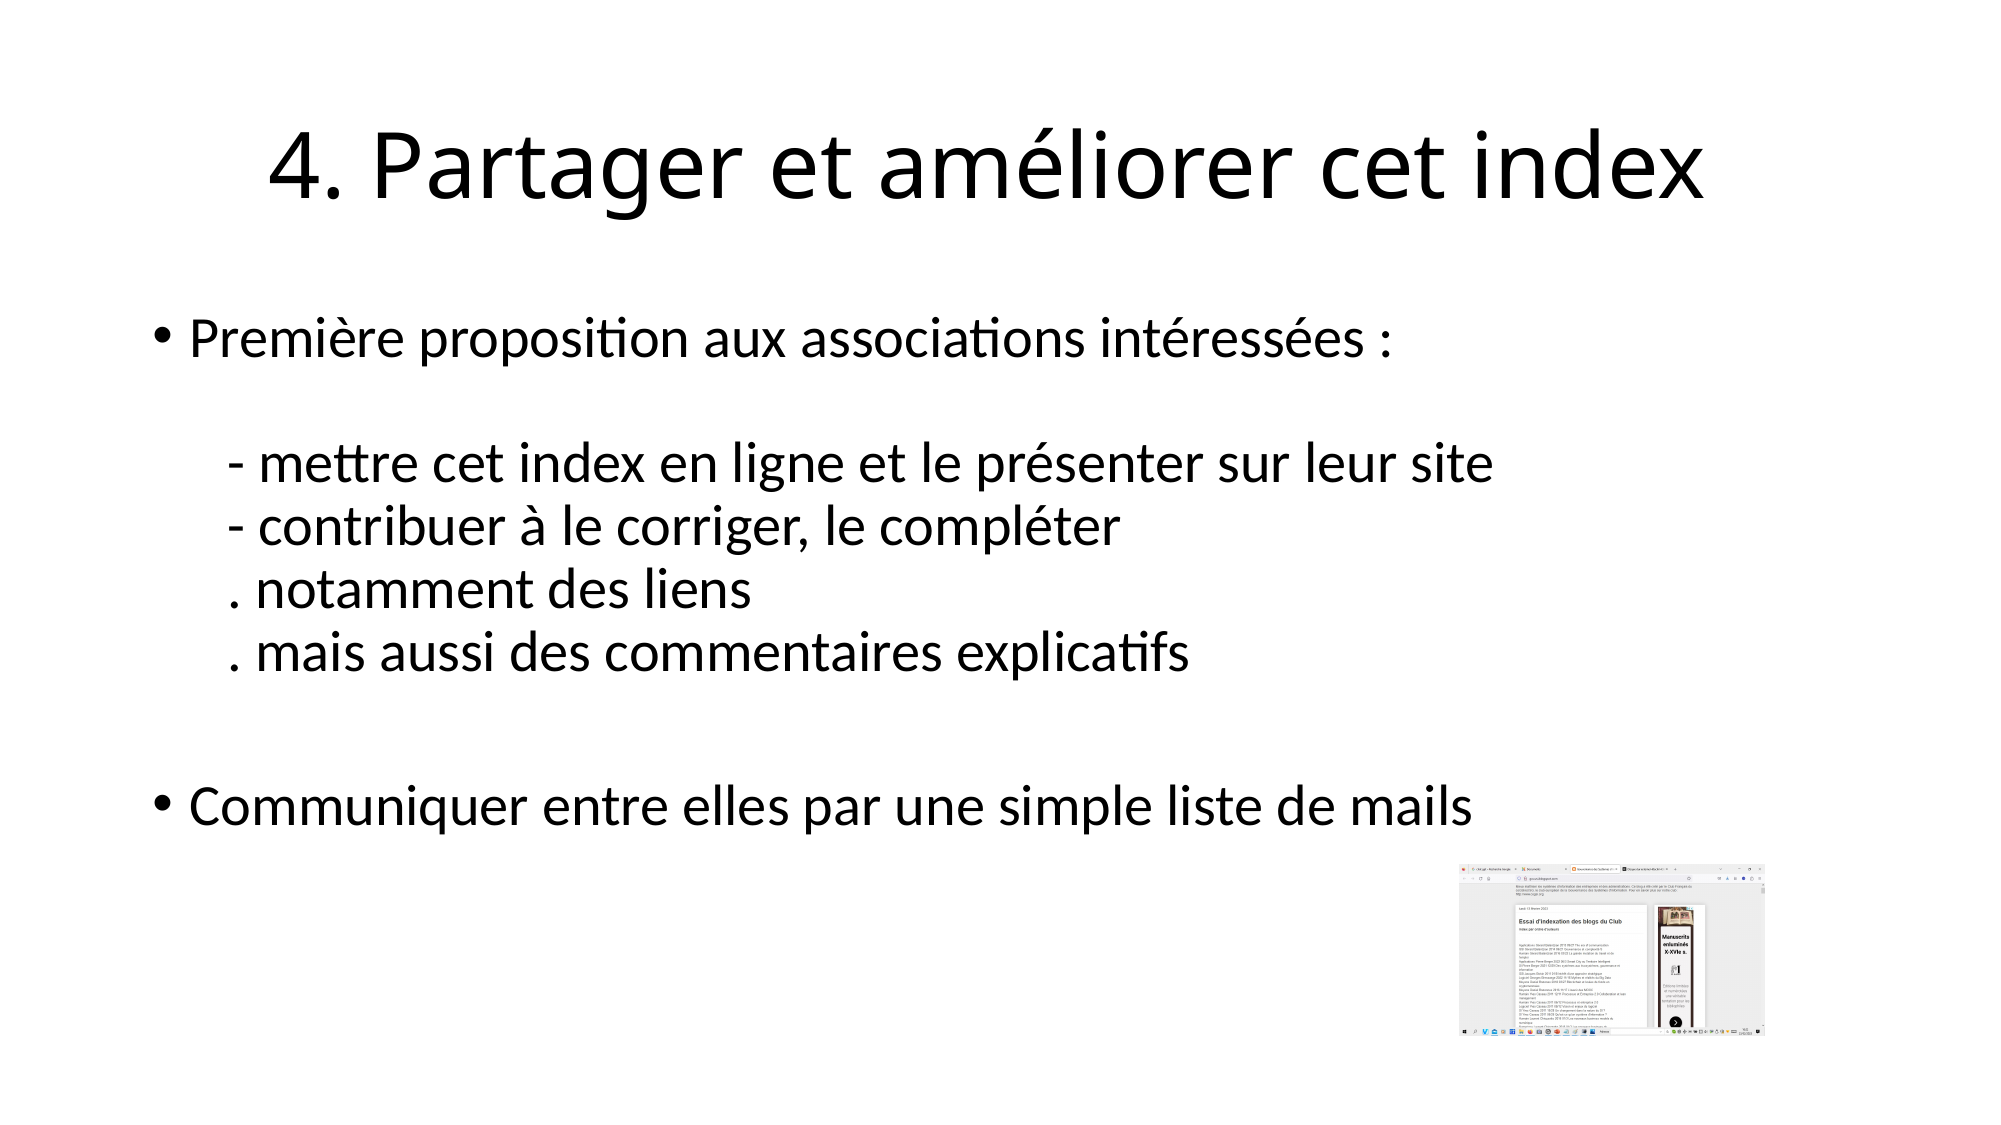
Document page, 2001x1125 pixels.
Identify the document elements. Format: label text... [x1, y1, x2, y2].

list Première proposition aux associations intéressées : - mettre cet index en ligne et le présenter sur leur site - contribuer à le corriger, le compléter . notamment des liens . mais aussi des commentaires explicatifs Communiquer entre elles par une simple liste de mails [137, 299, 1863, 1014]
picture [1459, 864, 1765, 1036]
title 4. Partager et améliorer cet index [137, 59, 1863, 278]
